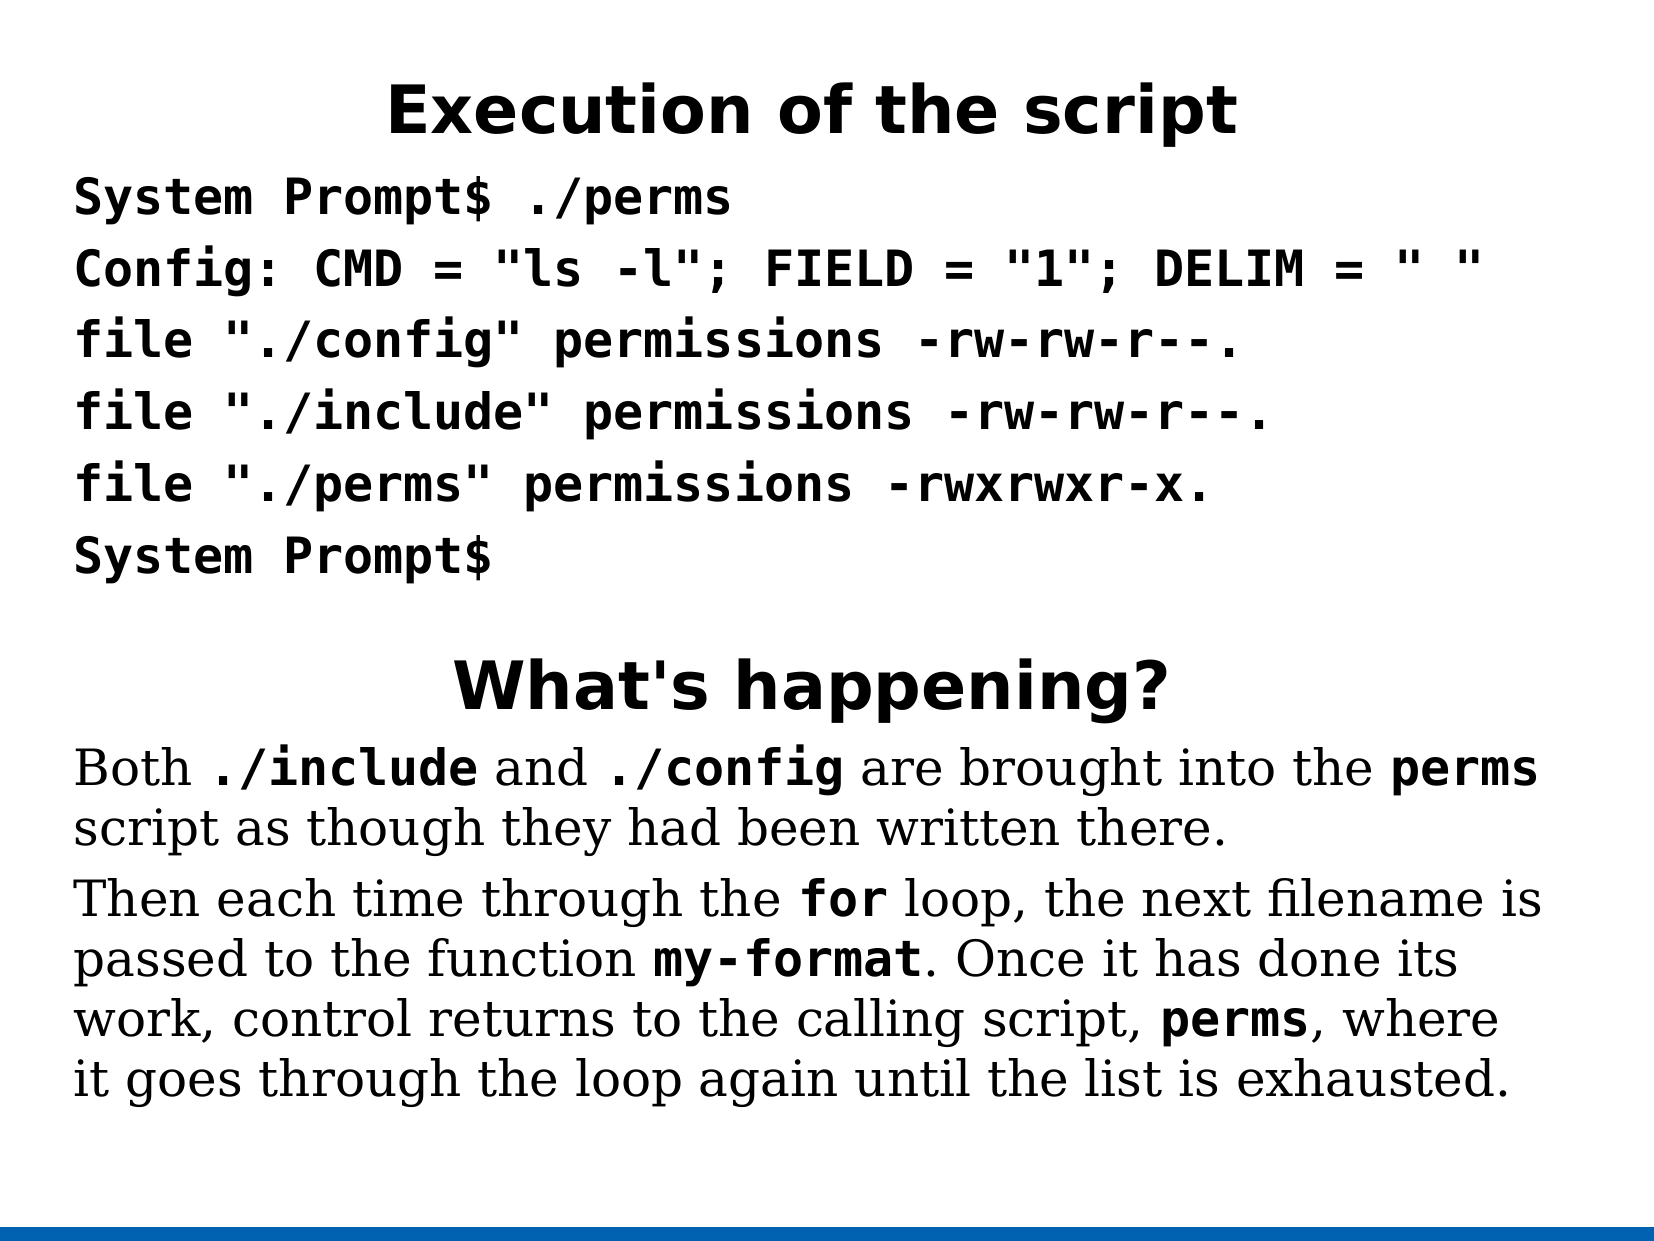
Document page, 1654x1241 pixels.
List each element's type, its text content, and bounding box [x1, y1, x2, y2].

text_box Execution of the script System Prompt$ ./perms Config: CMD = "ls -l"; FIELD = "1"; DELIM = " " file "./config" permissions -rw-rw-r--. file "./include" permissions -rw-rw-r--. file "./perms" permissions -rwxrwxr-x. System Prompt$ What's happening? Both ./include and ./config are brought into the perms script as though they had been written there. Then each time through the for loop, the next filename is passed to the function my-format. Once it has done its work, control returns to the calling script, perms, where it goes through the loop again until the list is exhausted. [59, 59, 1565, 1115]
